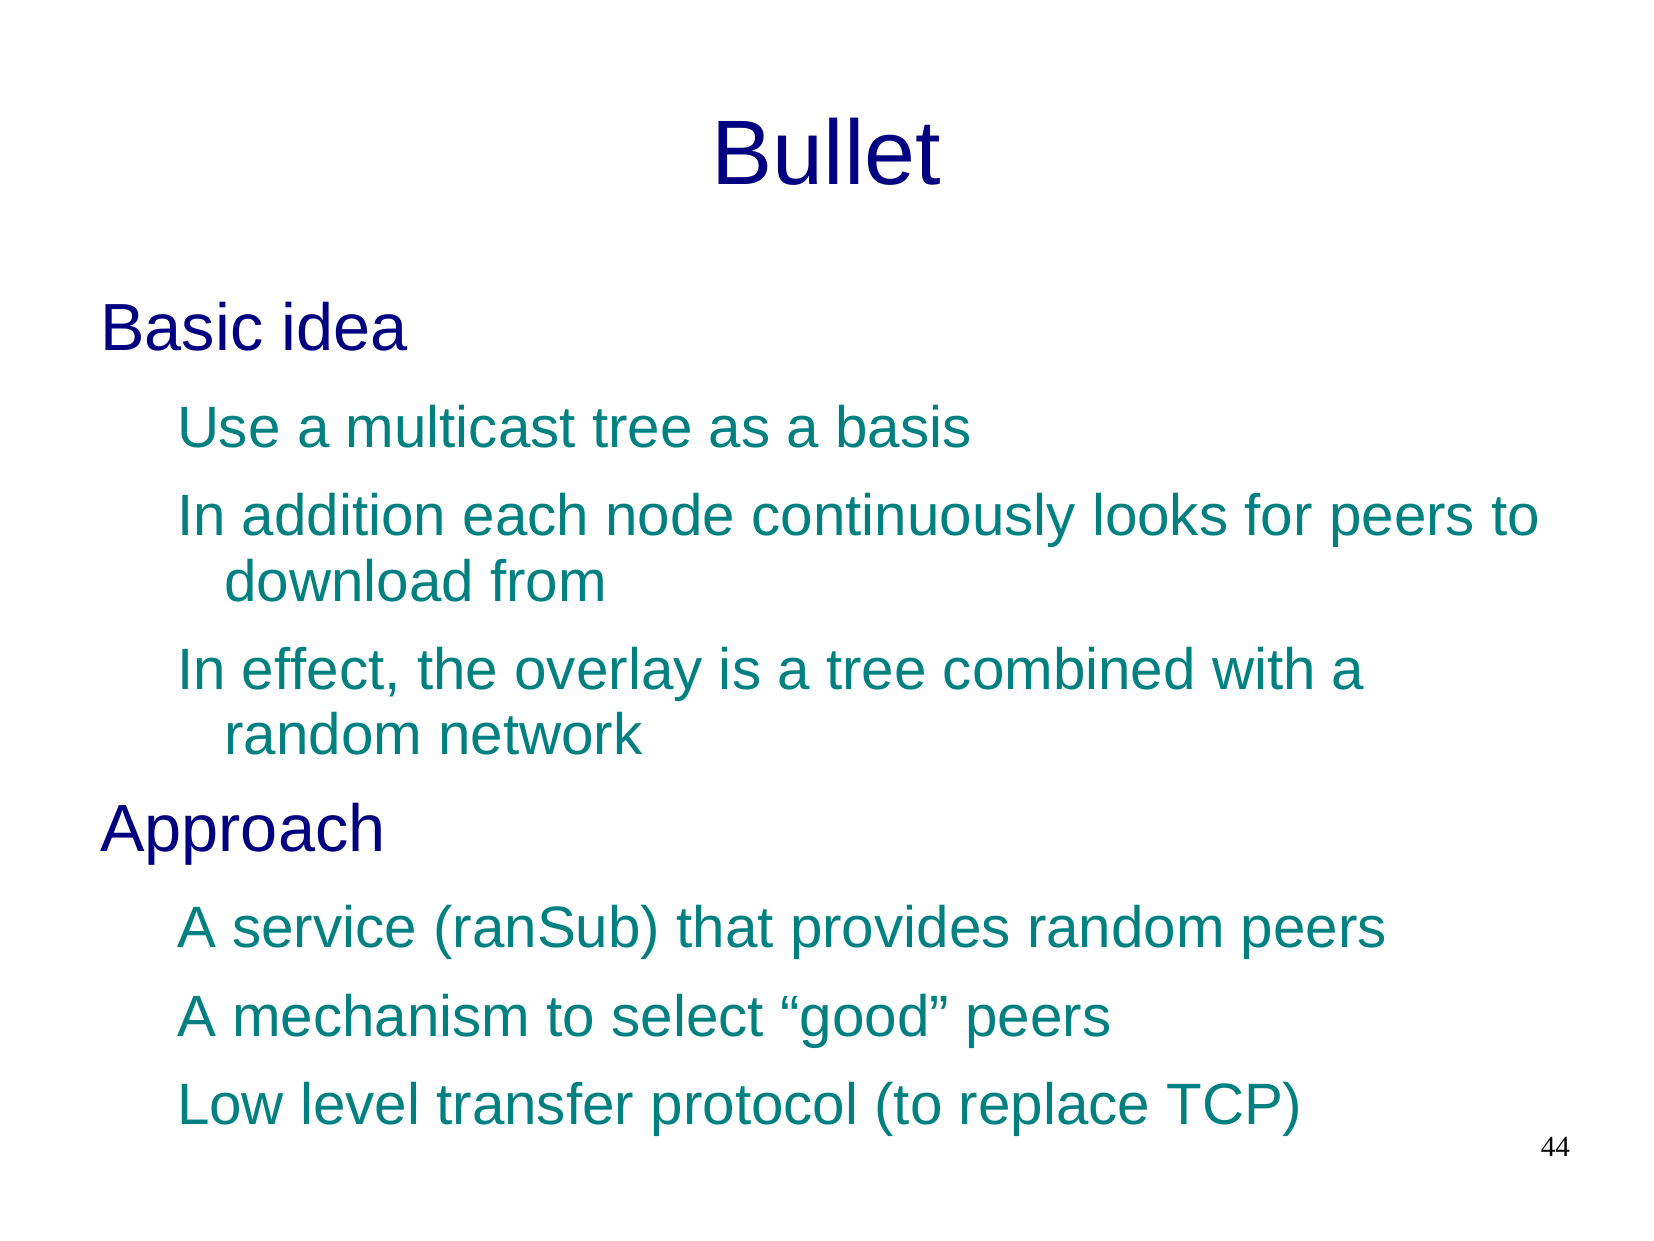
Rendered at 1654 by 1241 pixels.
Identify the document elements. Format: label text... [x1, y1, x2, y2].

list Basic idea Use a multicast tree as a basis In addition each node continuously looks for peers to download from In effect, the overlay is a tree combined with a random network Approach A service (ranSub) that provides random peers A mechanism to select “good” peers Low level transfer protocol (to replace TCP) [82, 290, 1571, 1136]
title Bullet [82, 49, 1571, 257]
